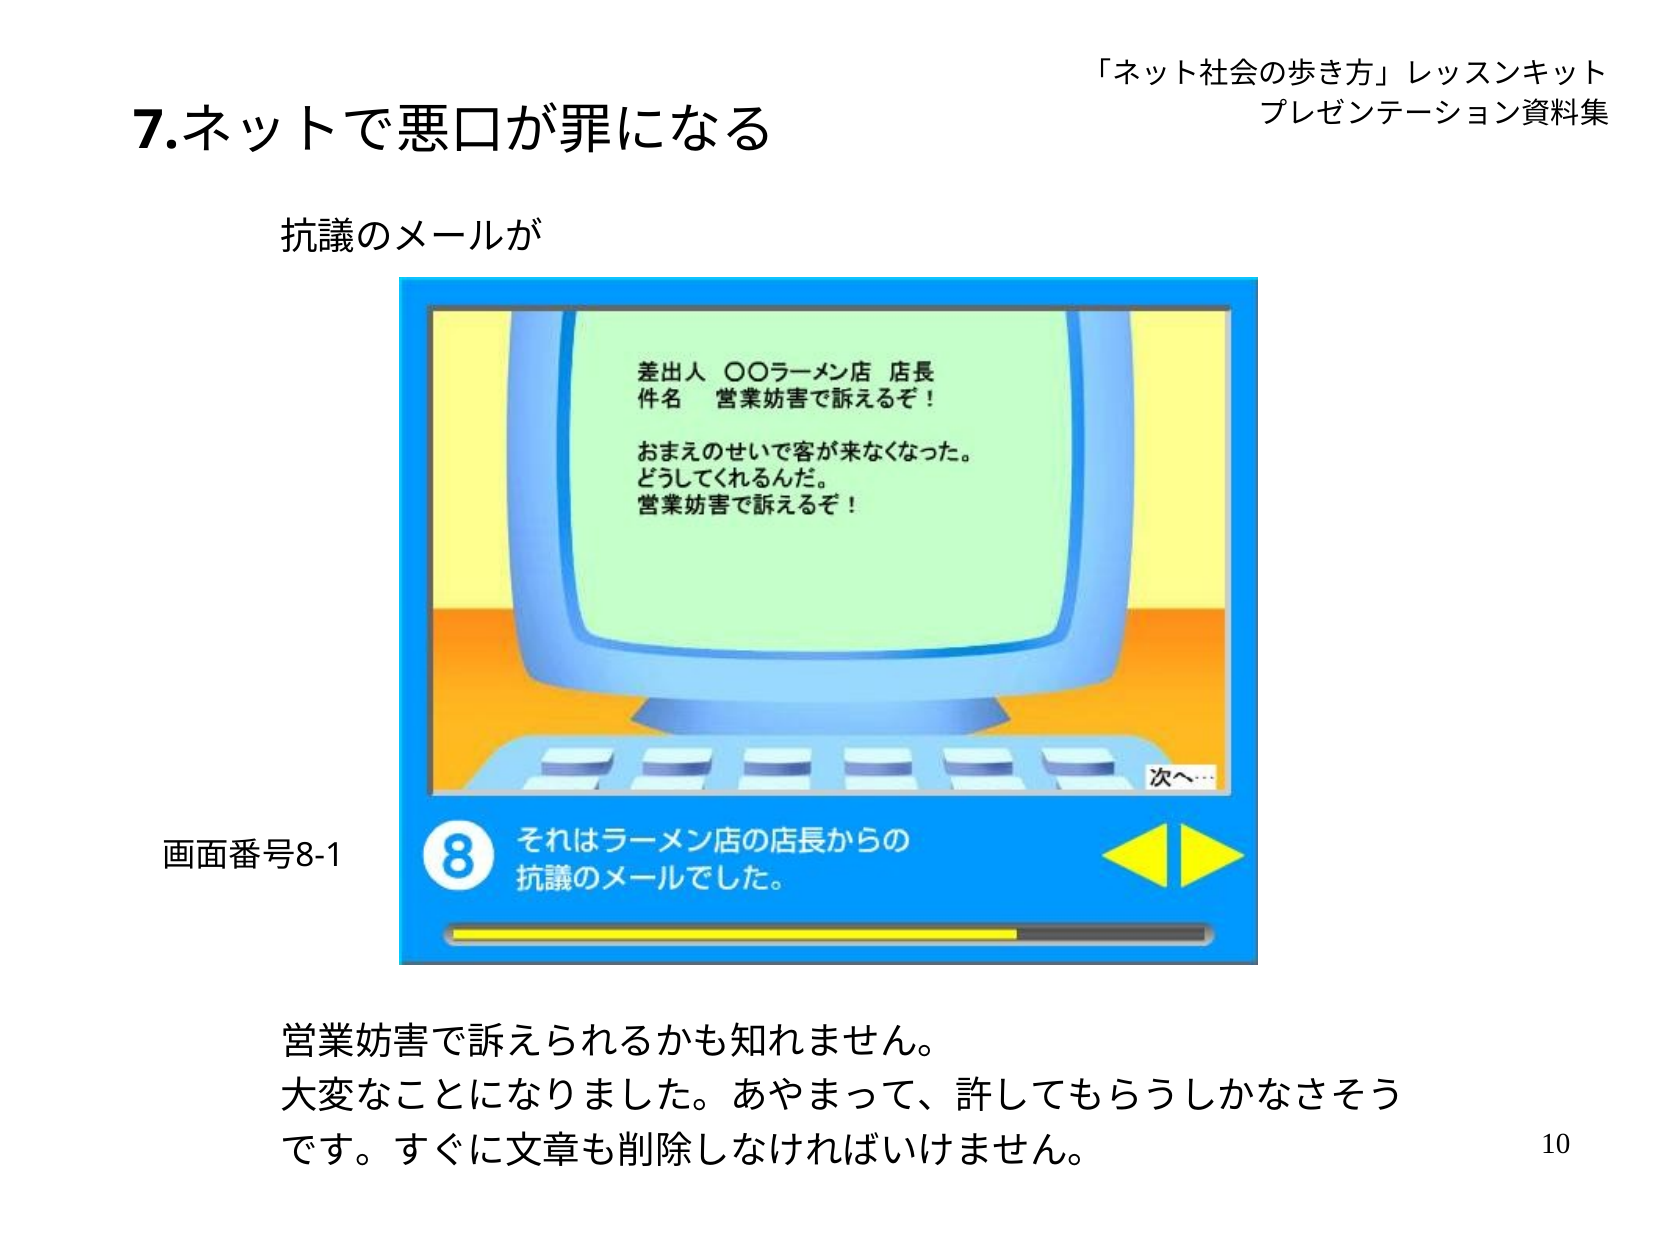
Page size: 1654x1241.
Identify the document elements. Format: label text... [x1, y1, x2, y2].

text_box 抗議のメールが [265, 206, 680, 267]
text_box 営業妨害で訴えられるかも知れません。 大変なことになりました。あやまって、許してもらうしかなさそうです。すぐに文章も削除しなければいけません。 [265, 1003, 1447, 1182]
text_box 「ネット社会の歩き方」レッスンキット プレゼンテーション資料集 [1062, 44, 1625, 139]
picture [399, 277, 1258, 965]
text_box 画面番号8-1 [147, 826, 384, 882]
text_box 7.ネットで悪口が罪になる [118, 88, 1093, 169]
